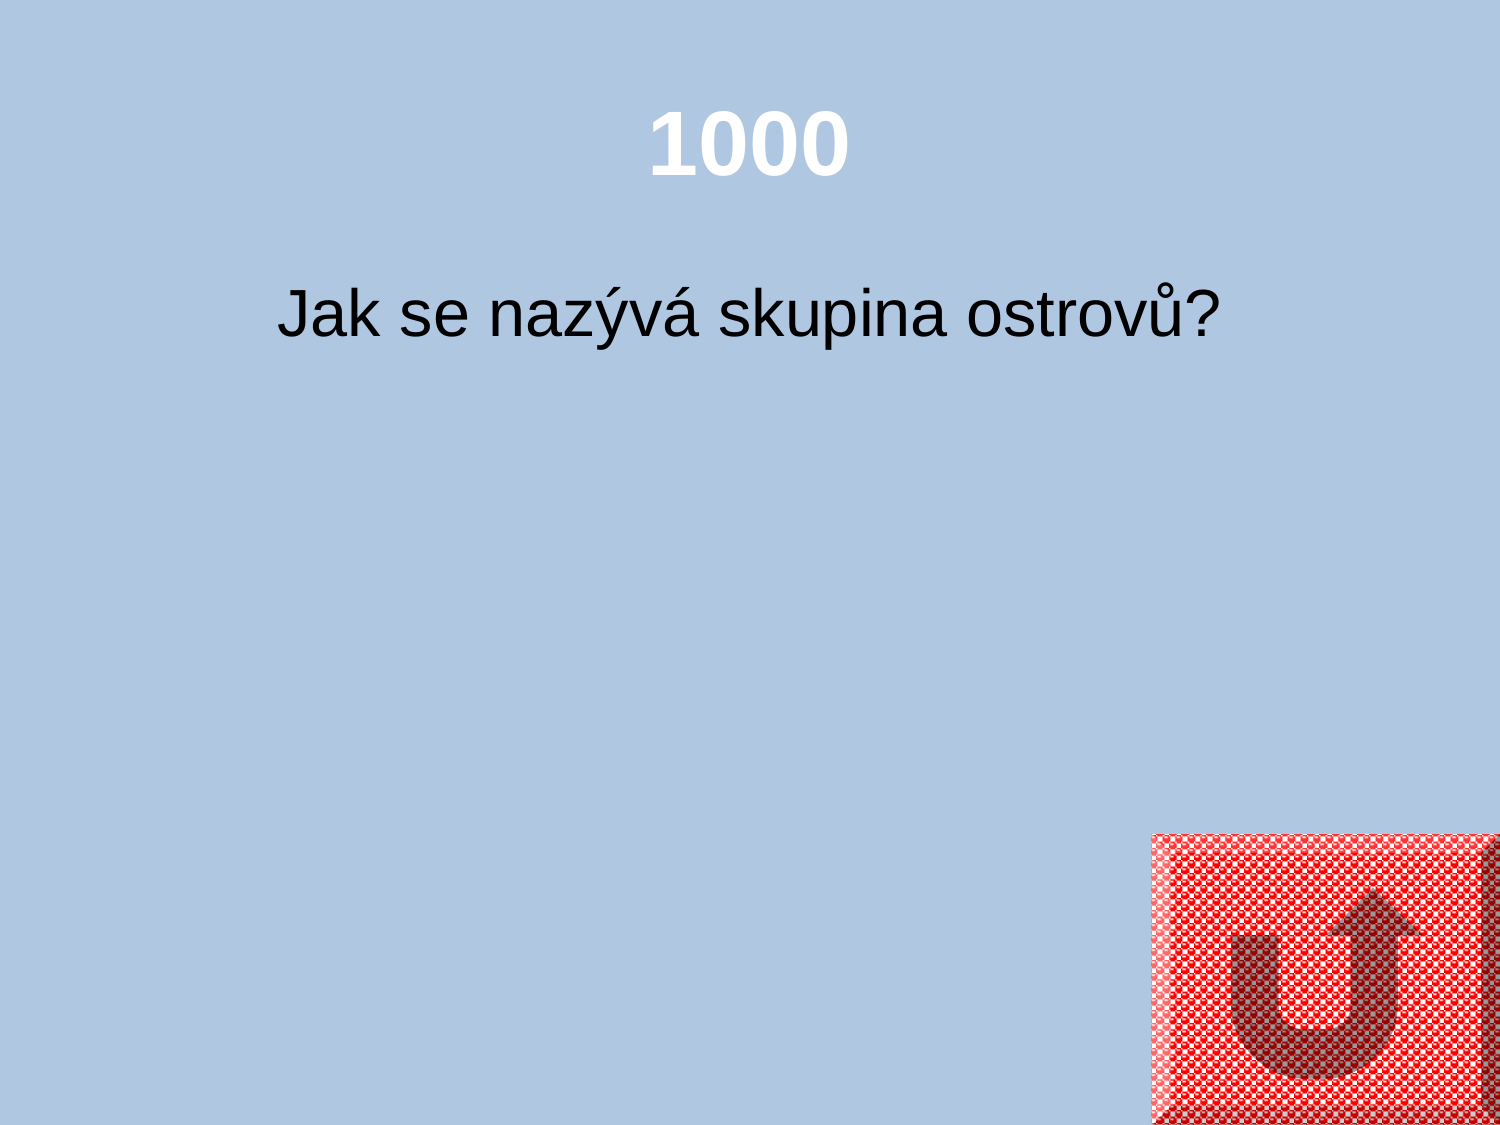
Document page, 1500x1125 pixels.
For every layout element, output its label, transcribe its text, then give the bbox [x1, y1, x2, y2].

text_box [1153, 834, 1500, 1125]
list Jak se nazývá skupina ostrovů? [75, 262, 1426, 1006]
title 1000 [75, 45, 1426, 233]
